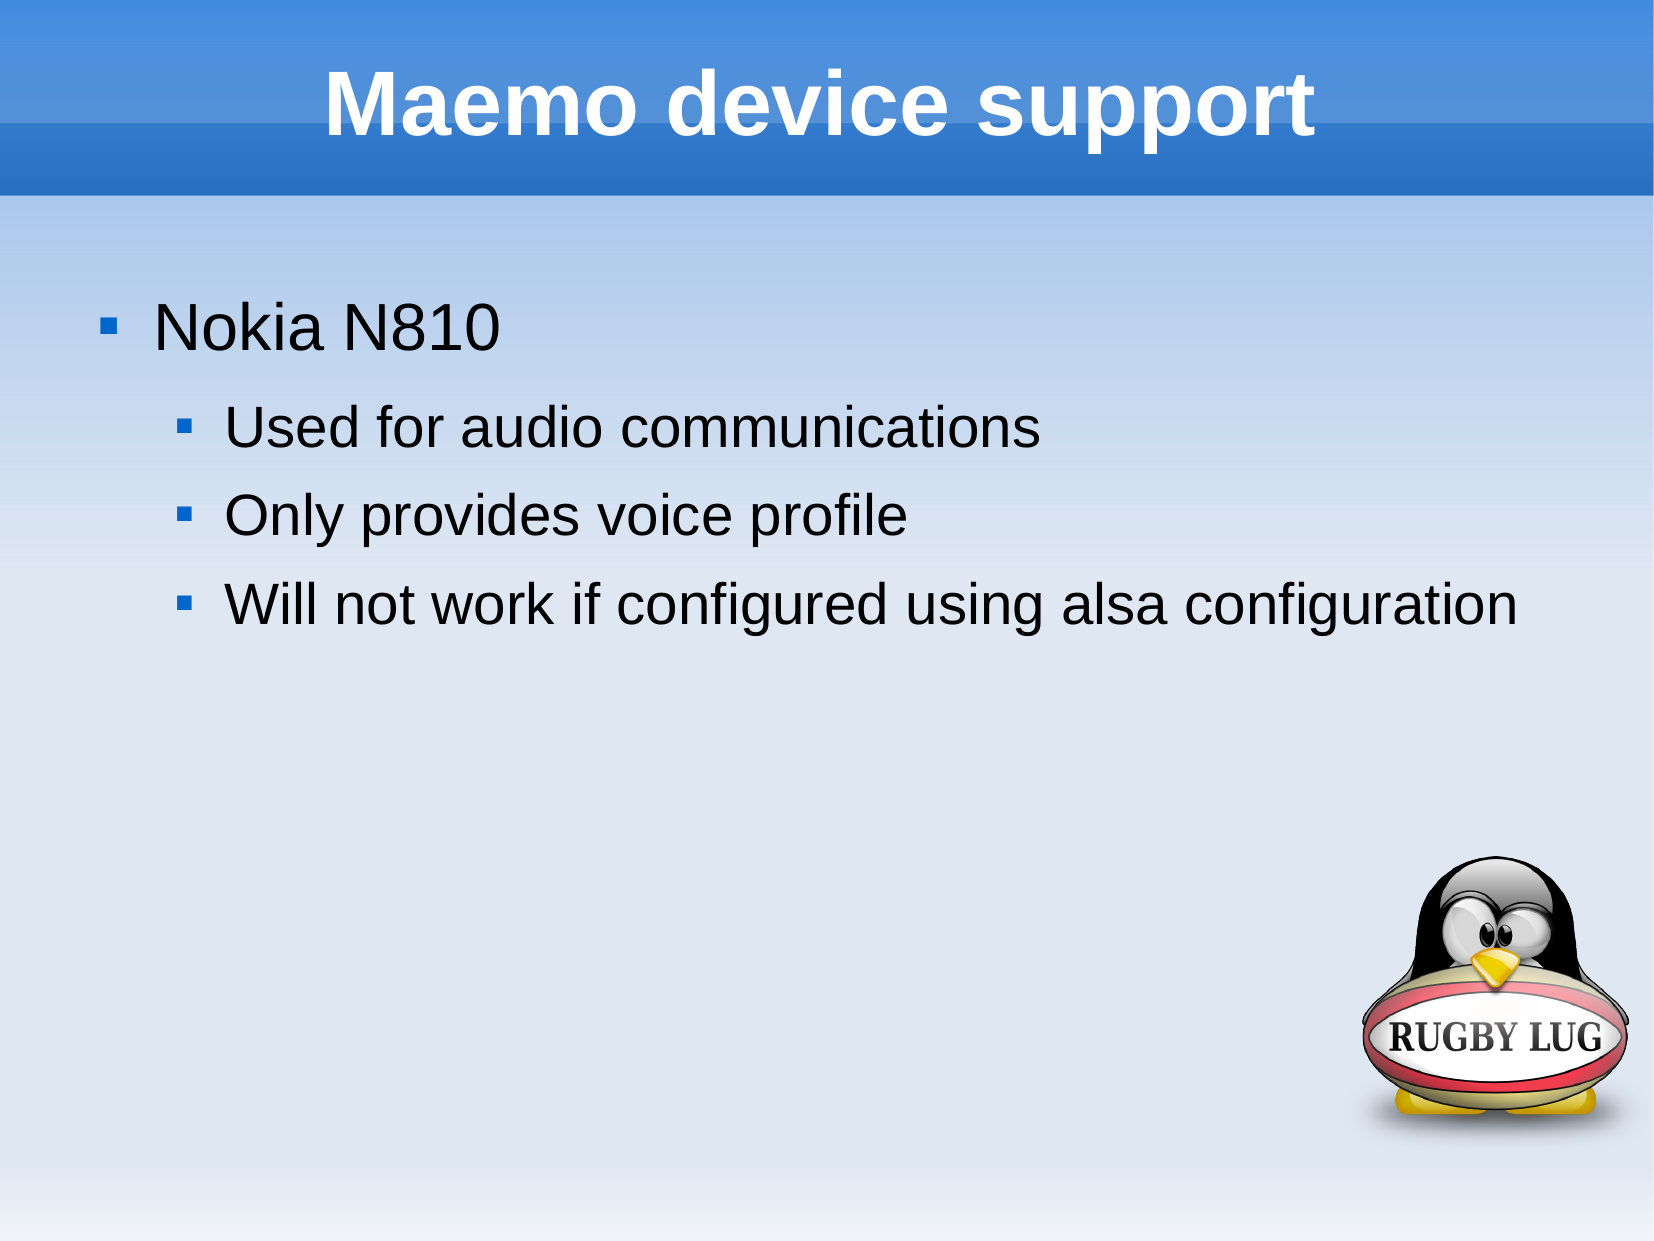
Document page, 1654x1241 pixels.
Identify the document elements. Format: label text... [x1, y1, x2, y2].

title Maemo device support [76, 7, 1565, 200]
picture [0, 0, 1654, 1241]
list Nokia N810 Used for audio communications Only provides voice profile Will not work if configured using alsa configuration [82, 290, 1571, 1094]
